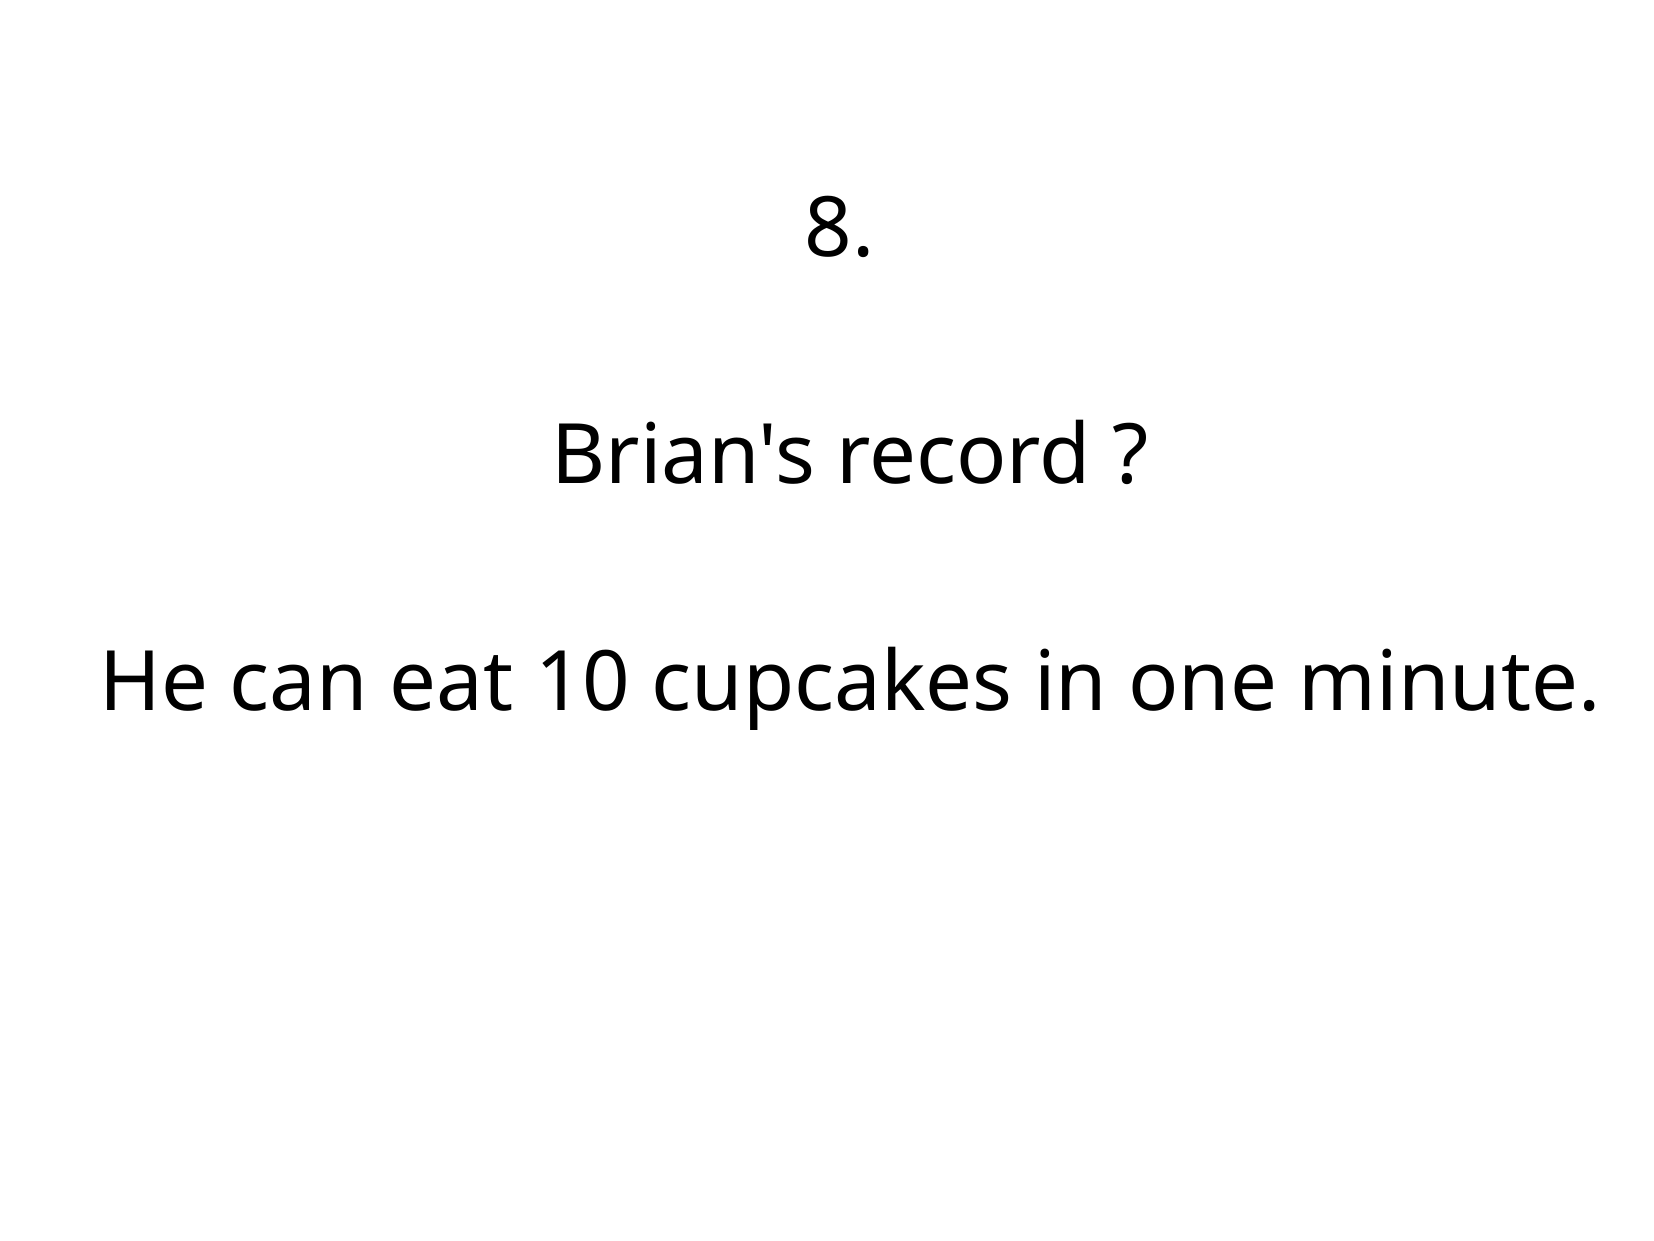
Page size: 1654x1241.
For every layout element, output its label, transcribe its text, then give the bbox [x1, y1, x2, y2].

text_box 8. Brian's record ? He can eat 10 cupcakes in one minute. [59, 35, 1642, 1225]
